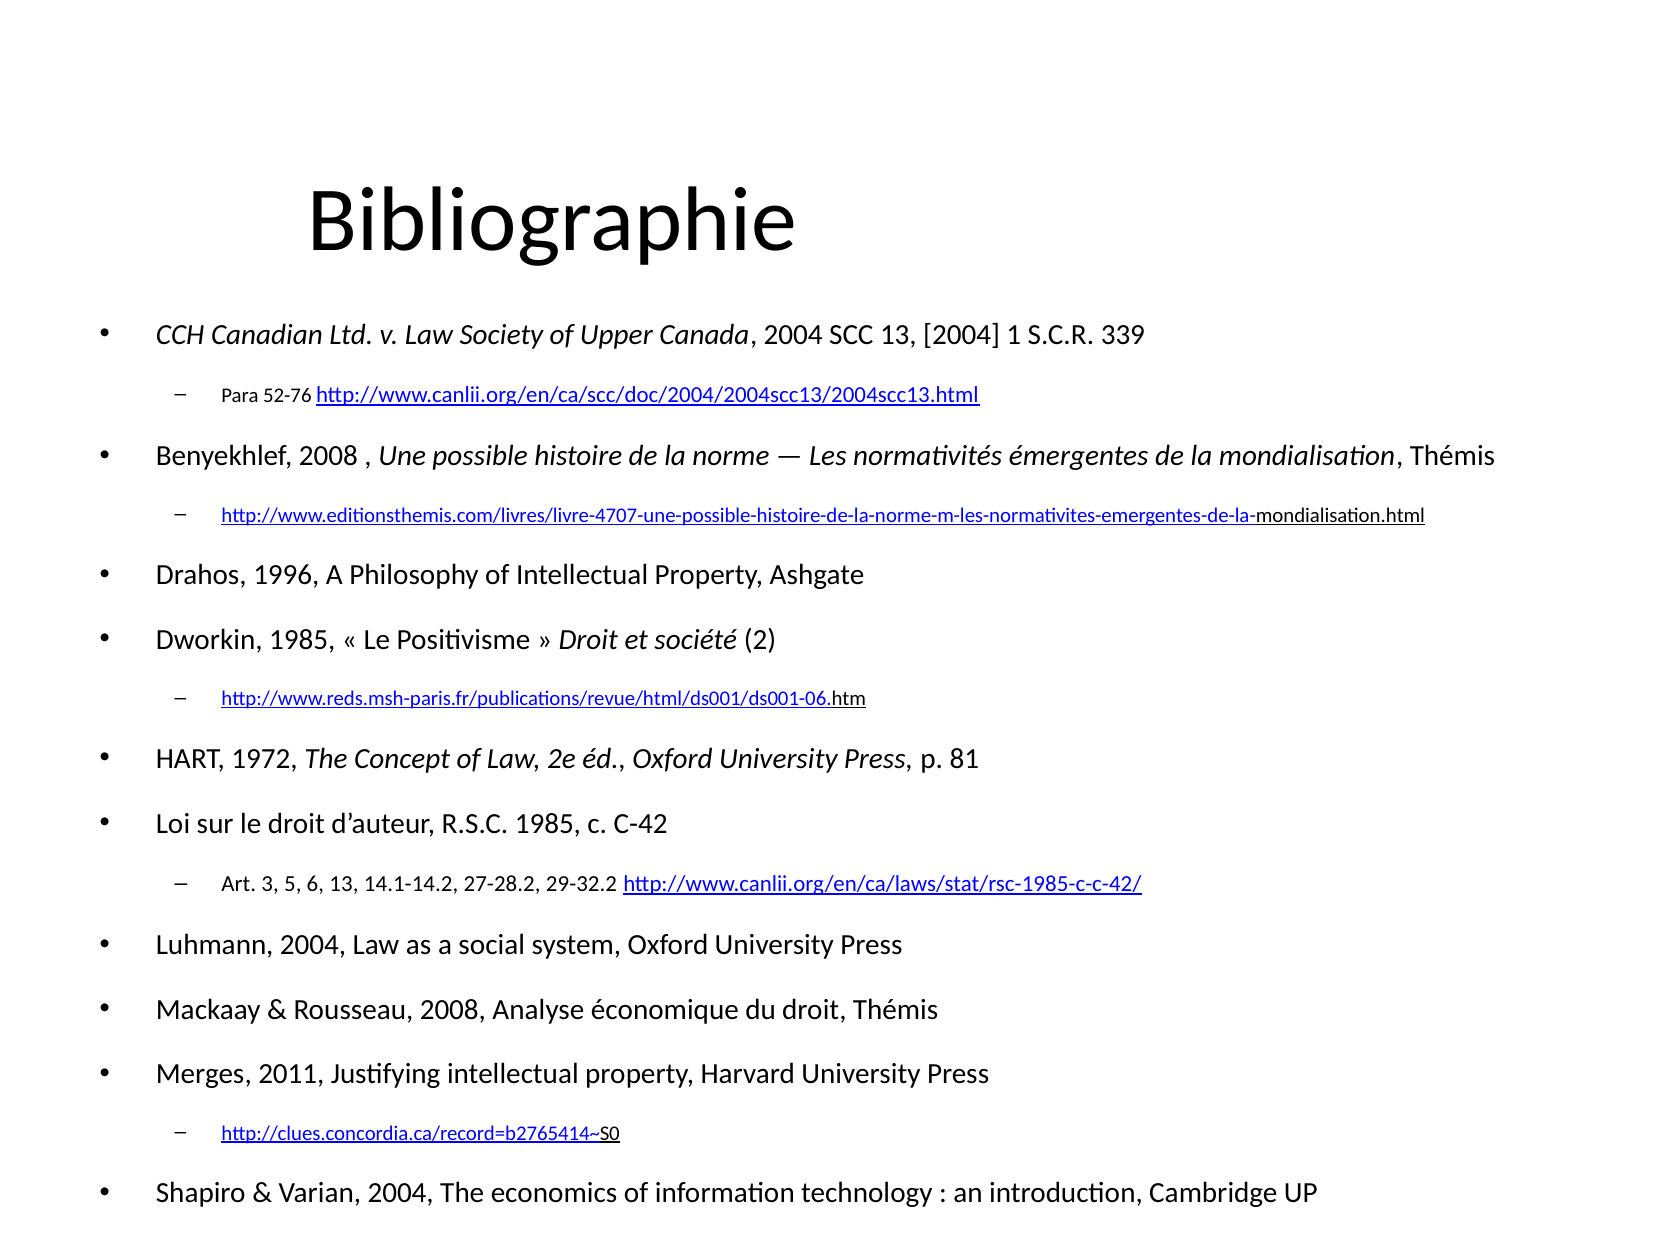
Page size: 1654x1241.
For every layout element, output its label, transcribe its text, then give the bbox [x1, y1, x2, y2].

list CCH Canadian Ltd. v. Law Society of Upper Canada, 2004 SCC 13, [2004] 1 S.C.R. 339 Para 52-76 http://www.canlii.org/en/ca/scc/doc/2004/2004scc13/2004scc13.html Benyekhlef, 2008 , Une possible histoire de la norme — Les normativités émergentes de la mondialisation, Thémis http://www.editionsthemis.com/livres/livre-4707-une-possible-histoire-de-la-norme-m-les-normativites-emergentes-de-la-mondialisation.html Drahos, 1996, A Philosophy of Intellectual Property, Ashgate Dworkin, 1985, « Le Positivisme » Droit et société (2) http://www.reds.msh-paris.fr/publications/revue/html/ds001/ds001-06.htm HART, 1972, The Concept of Law, 2e éd., Oxford University Press, p. 81 Loi sur le droit d’auteur, R.S.C. 1985, c. C-42 Art. 3, 5, 6, 13, 14.1-14.2, 27-28.2, 29-32.2 http://www.canlii.org/en/ca/laws/stat/rsc-1985-c-c-42/ Luhmann, 2004, Law as a social system, Oxford University Press Mackaay & Rousseau, 2008, Analyse économique du droit, Thémis Merges, 2011, Justifying intellectual property, Harvard University Press http://clues.concordia.ca/record=b2765414~S0 Shapiro & Varian, 2004, The economics of information technology : an introduction, Cambridge UP [84, 307, 1608, 1219]
title Bibliographie [292, 110, 1585, 307]
